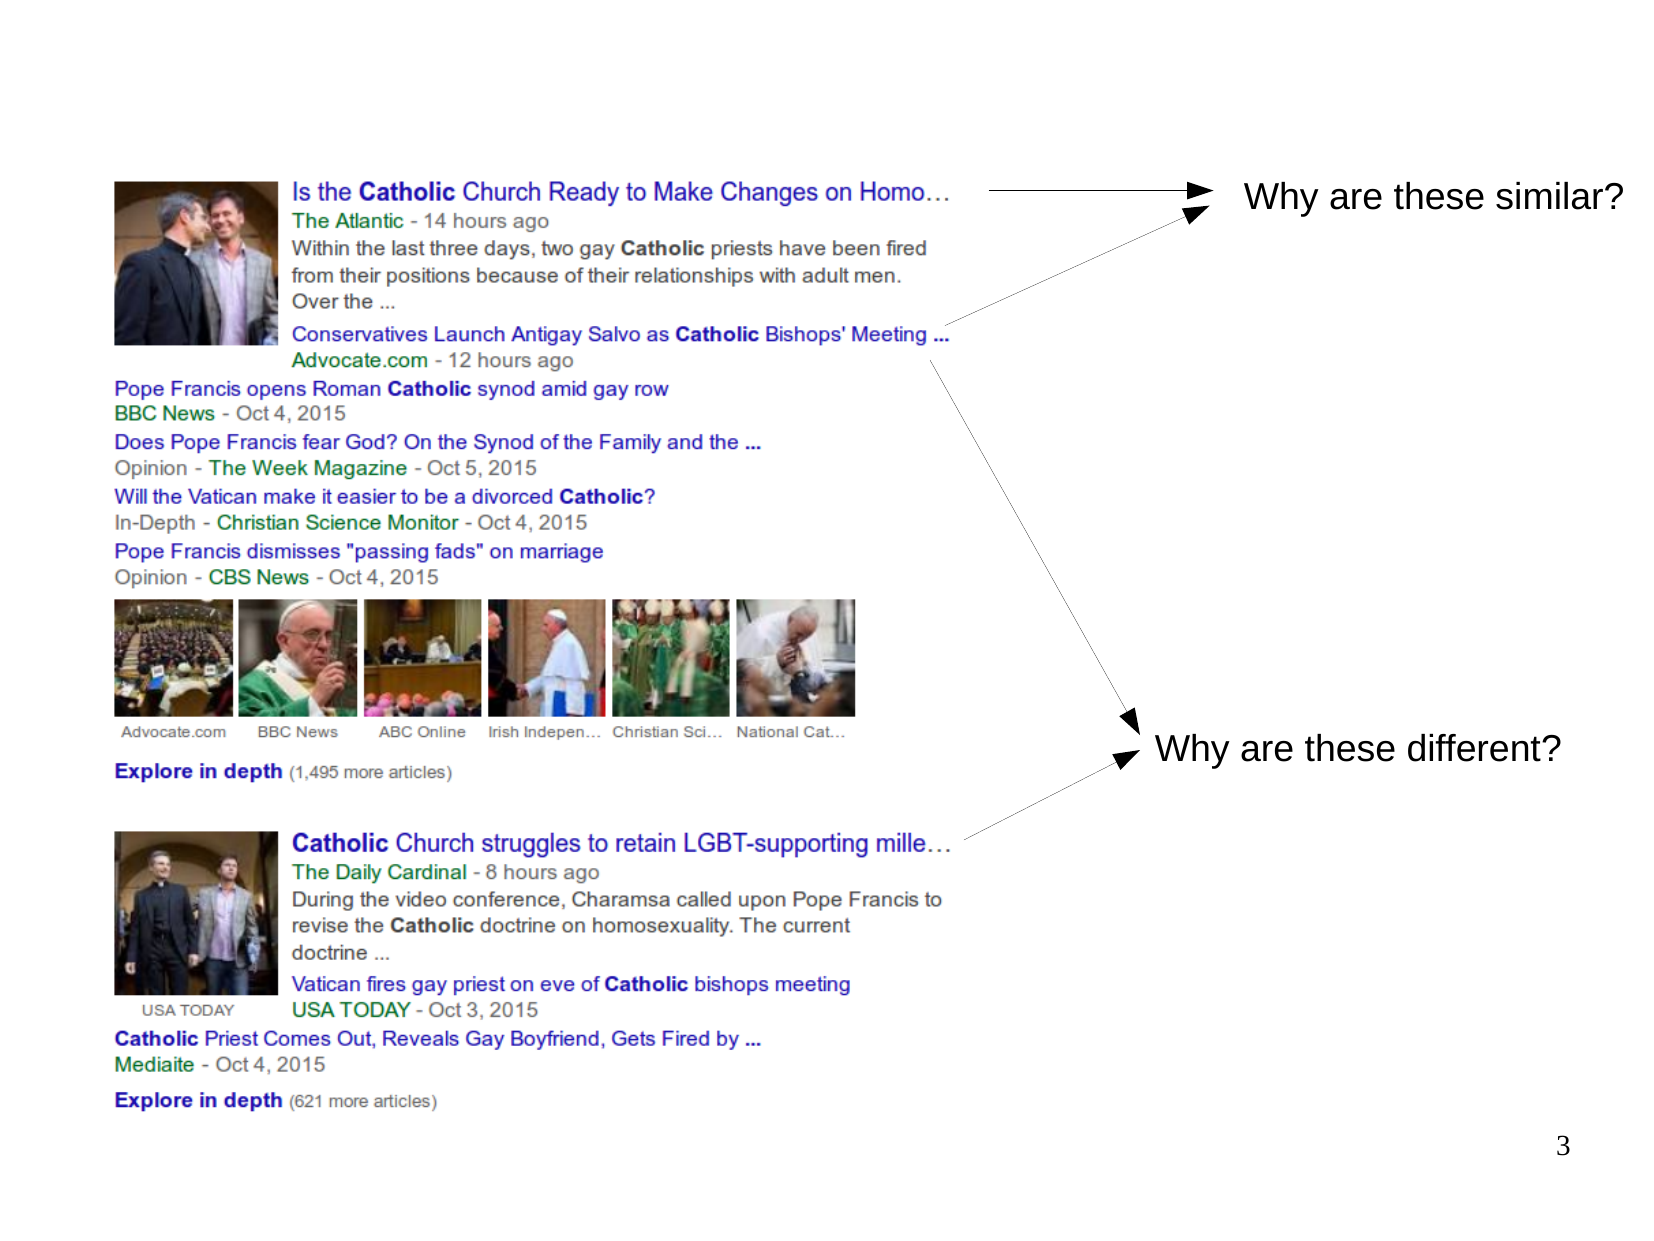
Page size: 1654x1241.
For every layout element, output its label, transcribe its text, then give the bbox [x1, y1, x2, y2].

picture [75, 150, 1004, 1121]
text_box Why are these different? [1140, 720, 1622, 777]
text_box Why are these similar? [1228, 168, 1654, 226]
